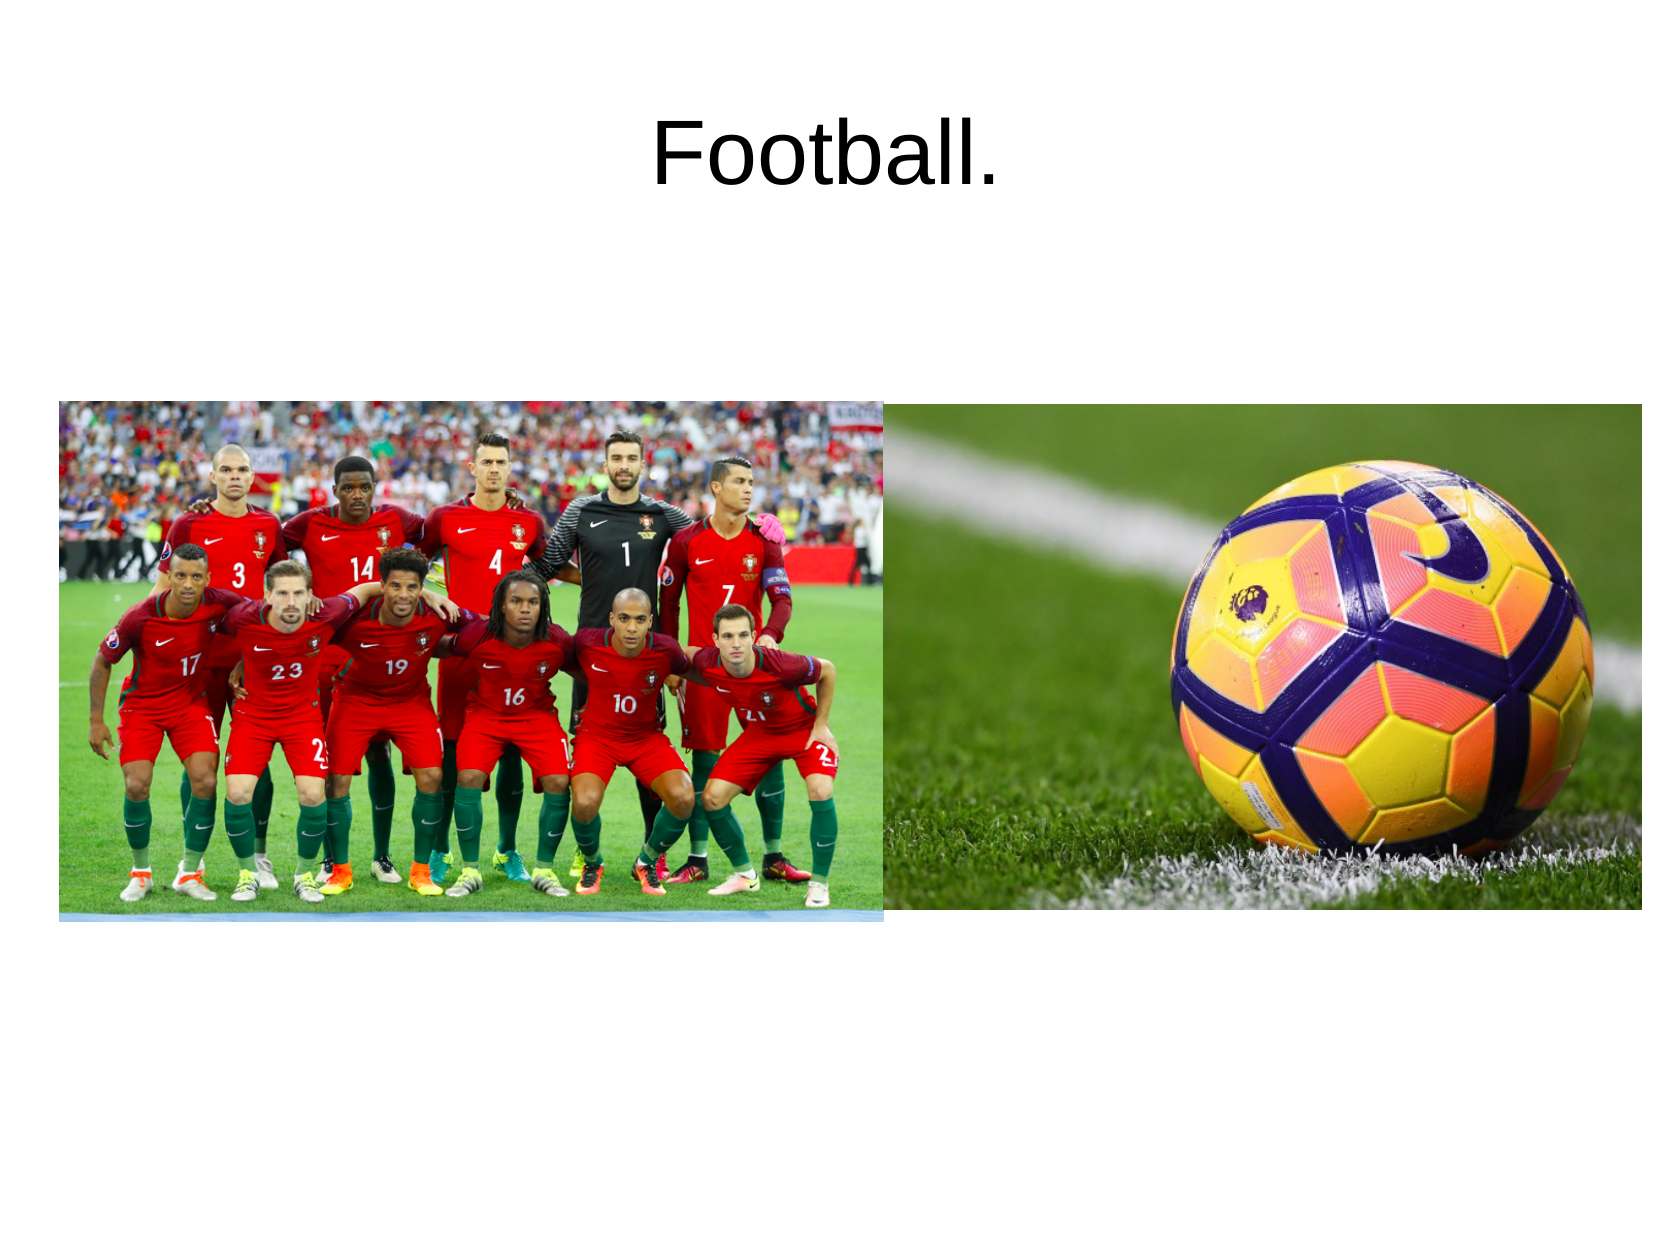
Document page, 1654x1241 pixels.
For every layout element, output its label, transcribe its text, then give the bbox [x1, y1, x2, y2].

picture [59, 401, 1642, 922]
title Football. [82, 49, 1571, 257]
